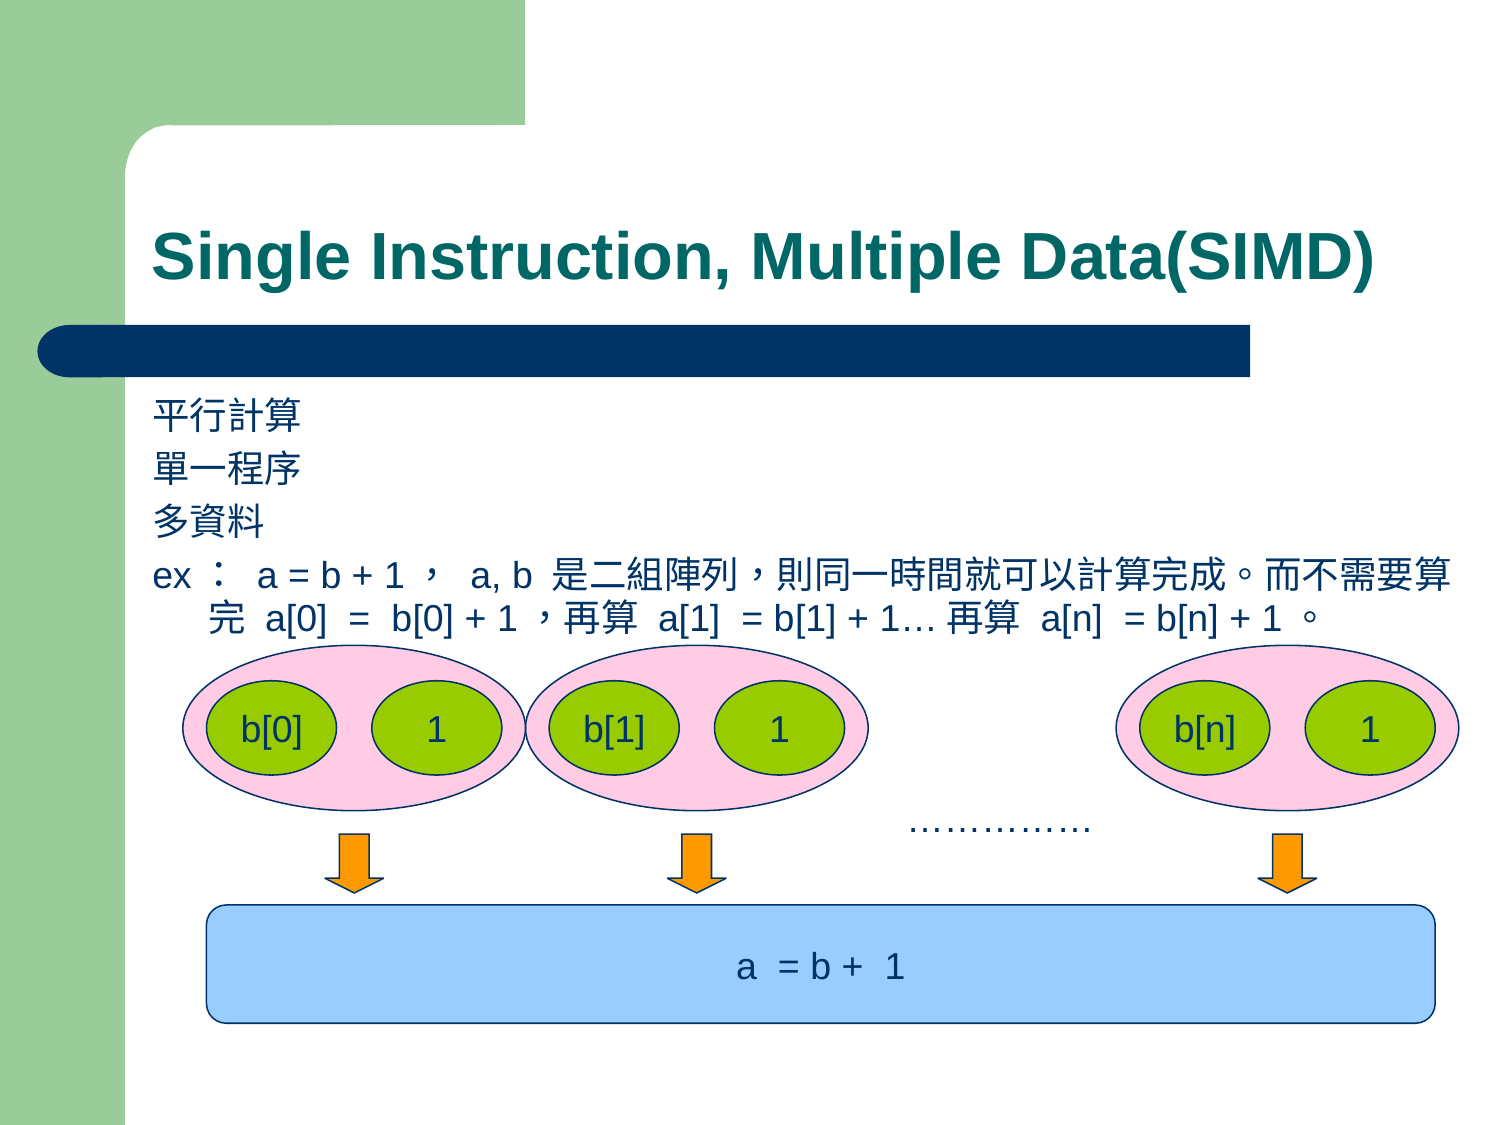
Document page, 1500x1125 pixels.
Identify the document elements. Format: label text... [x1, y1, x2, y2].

text_box [1257, 834, 1317, 893]
text_box a = b + 1 [206, 904, 1436, 1024]
text_box b[n] [1139, 680, 1270, 776]
text_box …………… [891, 786, 1117, 848]
text_box 1 [1305, 680, 1436, 776]
title Single Instruction, Multiple Data(SIMD) [136, 136, 1414, 301]
text_box [182, 646, 869, 811]
text_box b[0] [206, 680, 337, 776]
text_box b[1] [549, 680, 680, 776]
text_box 1 [714, 680, 845, 776]
text_box 1 [371, 680, 502, 776]
text_box [667, 834, 727, 893]
list 平行計算 單一程序 多資料 ex： a = b + 1， a, b 是二組陣列，則同一時間就可以計算完成。而不需要算完 a[0] = b[0] + 1，再算 a[1] = b[1] + 1…再算 a[n] = b[n] + 1。 [137, 387, 1471, 646]
text_box [324, 834, 384, 893]
text_box [1116, 646, 1459, 811]
